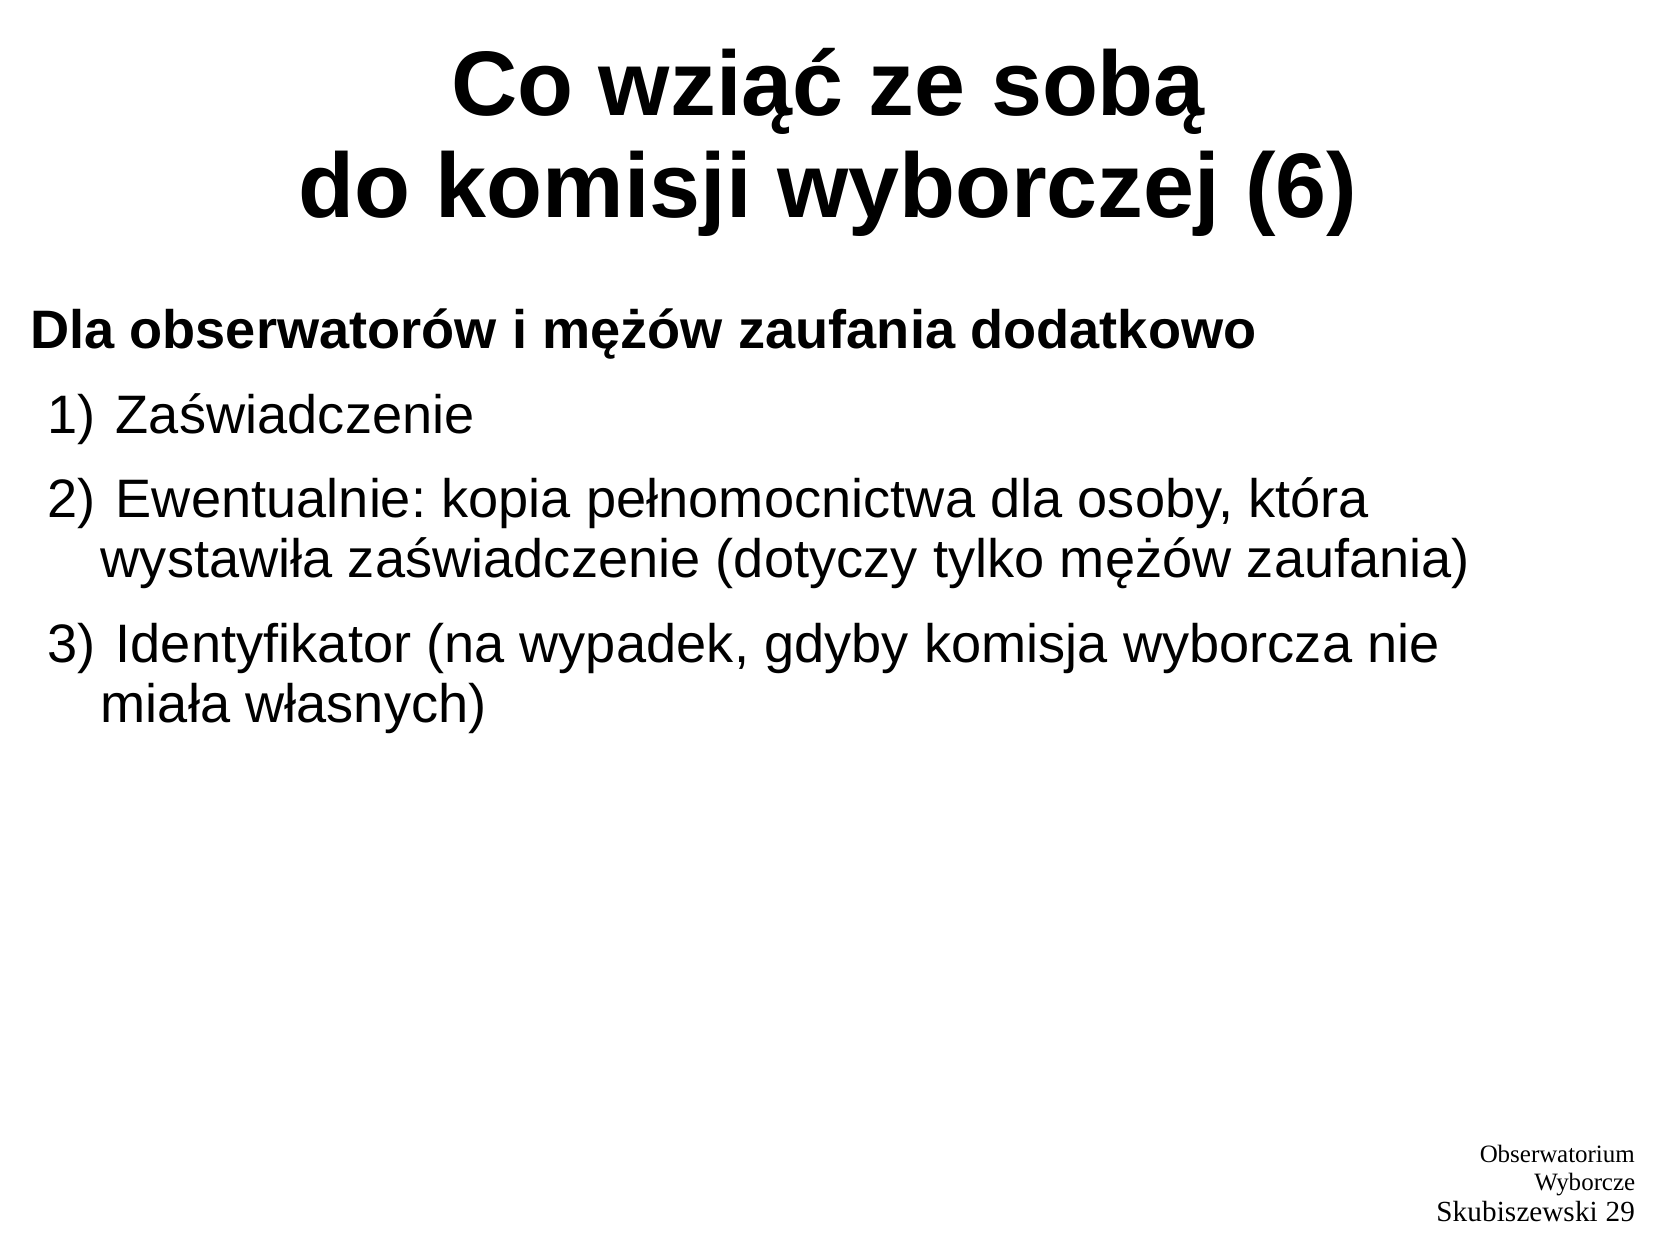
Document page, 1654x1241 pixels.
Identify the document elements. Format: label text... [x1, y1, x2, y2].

title Co wziąć ze sobą do komisji wyborczej (6) [84, 32, 1573, 238]
list Dla obserwatorów i mężów zaufania dodatkowo Zaświadczenie Ewentualnie: kopia pełnomocnictwa dla osoby, która wystawiła zaświadczenie (dotyczy tylko mężów zaufania) Identyfikator (na wypadek, gdyby komisja wyborcza nie miała własnych) [30, 300, 1583, 1241]
